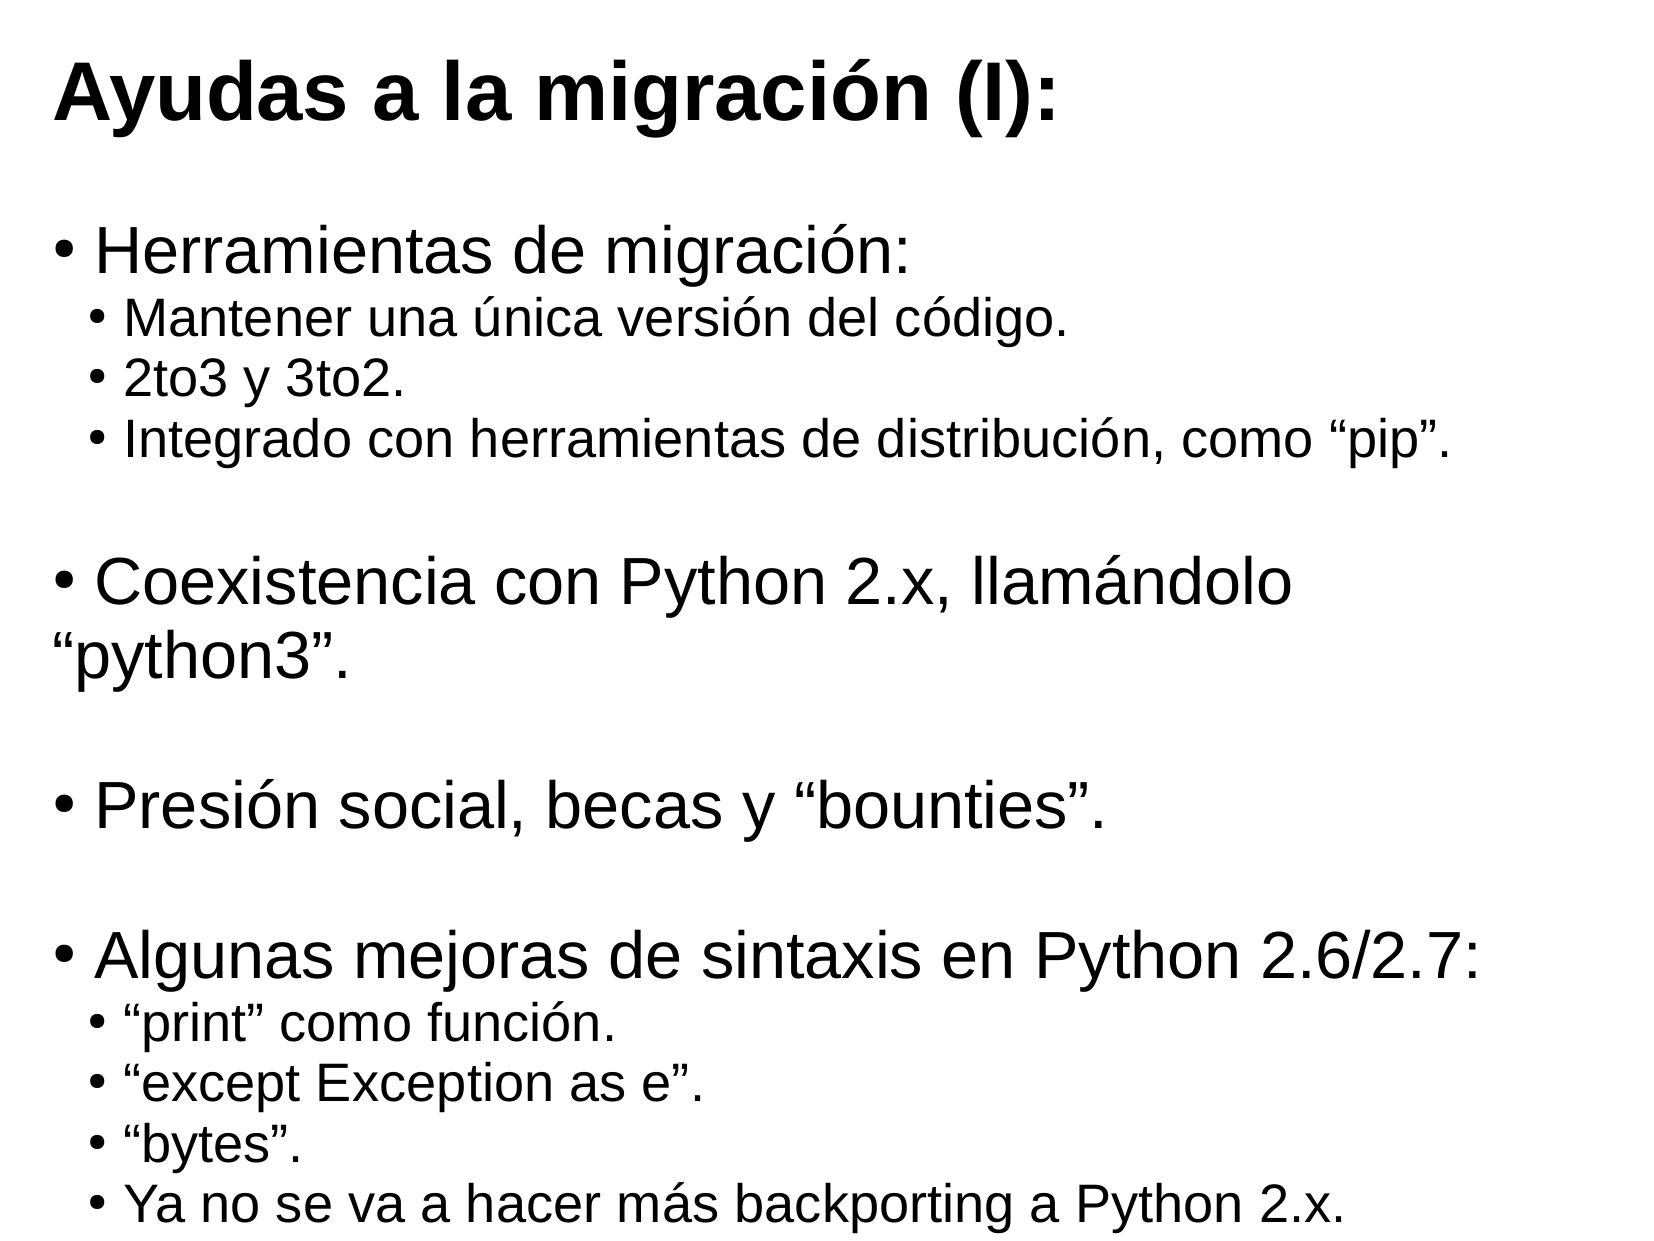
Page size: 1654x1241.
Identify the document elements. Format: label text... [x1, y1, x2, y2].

text_box Ayudas a la migración (I): Herramientas de migración: Mantener una única versión del código. 2to3 y 3to2. Integrado con herramientas de distribución, como “pip”. Coexistencia con Python 2.x, llamándolo “python3”. Presión social, becas y “bounties”. Algunas mejoras de sintaxis en Python 2.6/2.7: “print” como función. “except Exception as e”. “bytes”. Ya no se va a hacer más backporting a Python 2.x. [37, 37, 1613, 1241]
